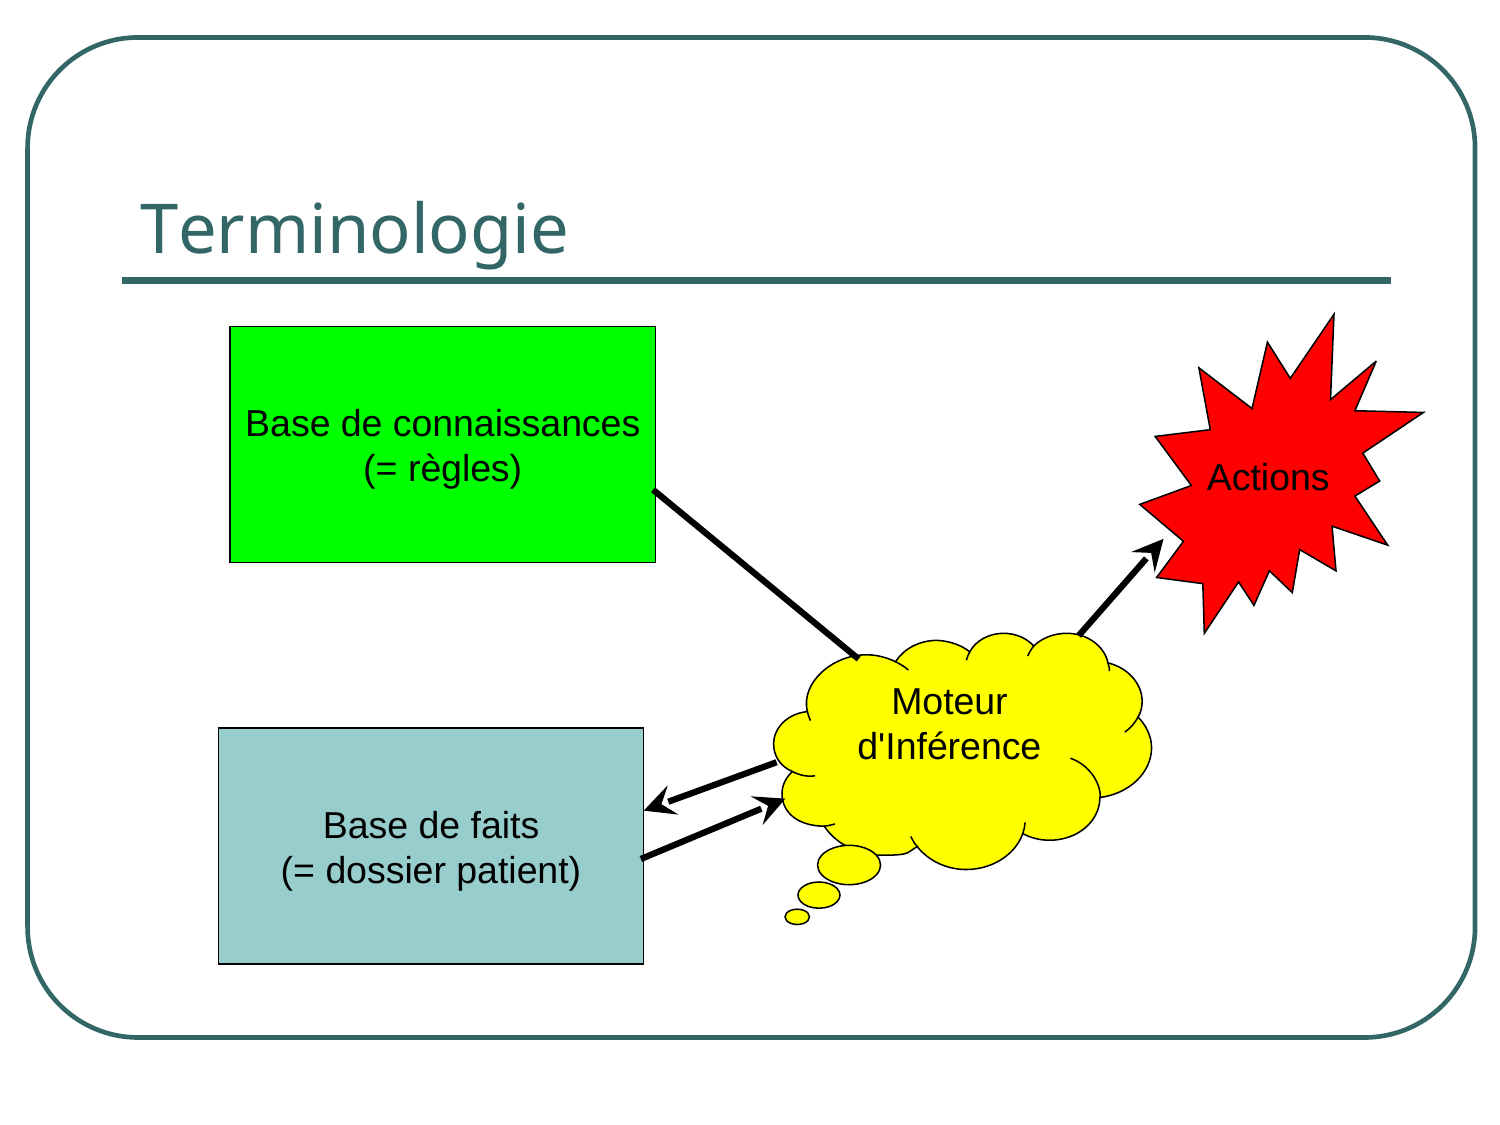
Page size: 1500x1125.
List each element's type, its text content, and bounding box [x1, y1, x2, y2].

text_box Moteur d'Inférence [785, 909, 810, 925]
text_box Moteur d'Inférence [773, 633, 1152, 885]
text_box Actions [1139, 314, 1424, 634]
text_box Base de faits (= dossier patient) [218, 727, 644, 965]
text_box Base de connaissances (= règles) [230, 326, 656, 563]
title Terminologie [125, 87, 1388, 275]
text_box Moteur d'Inférence [797, 881, 841, 909]
